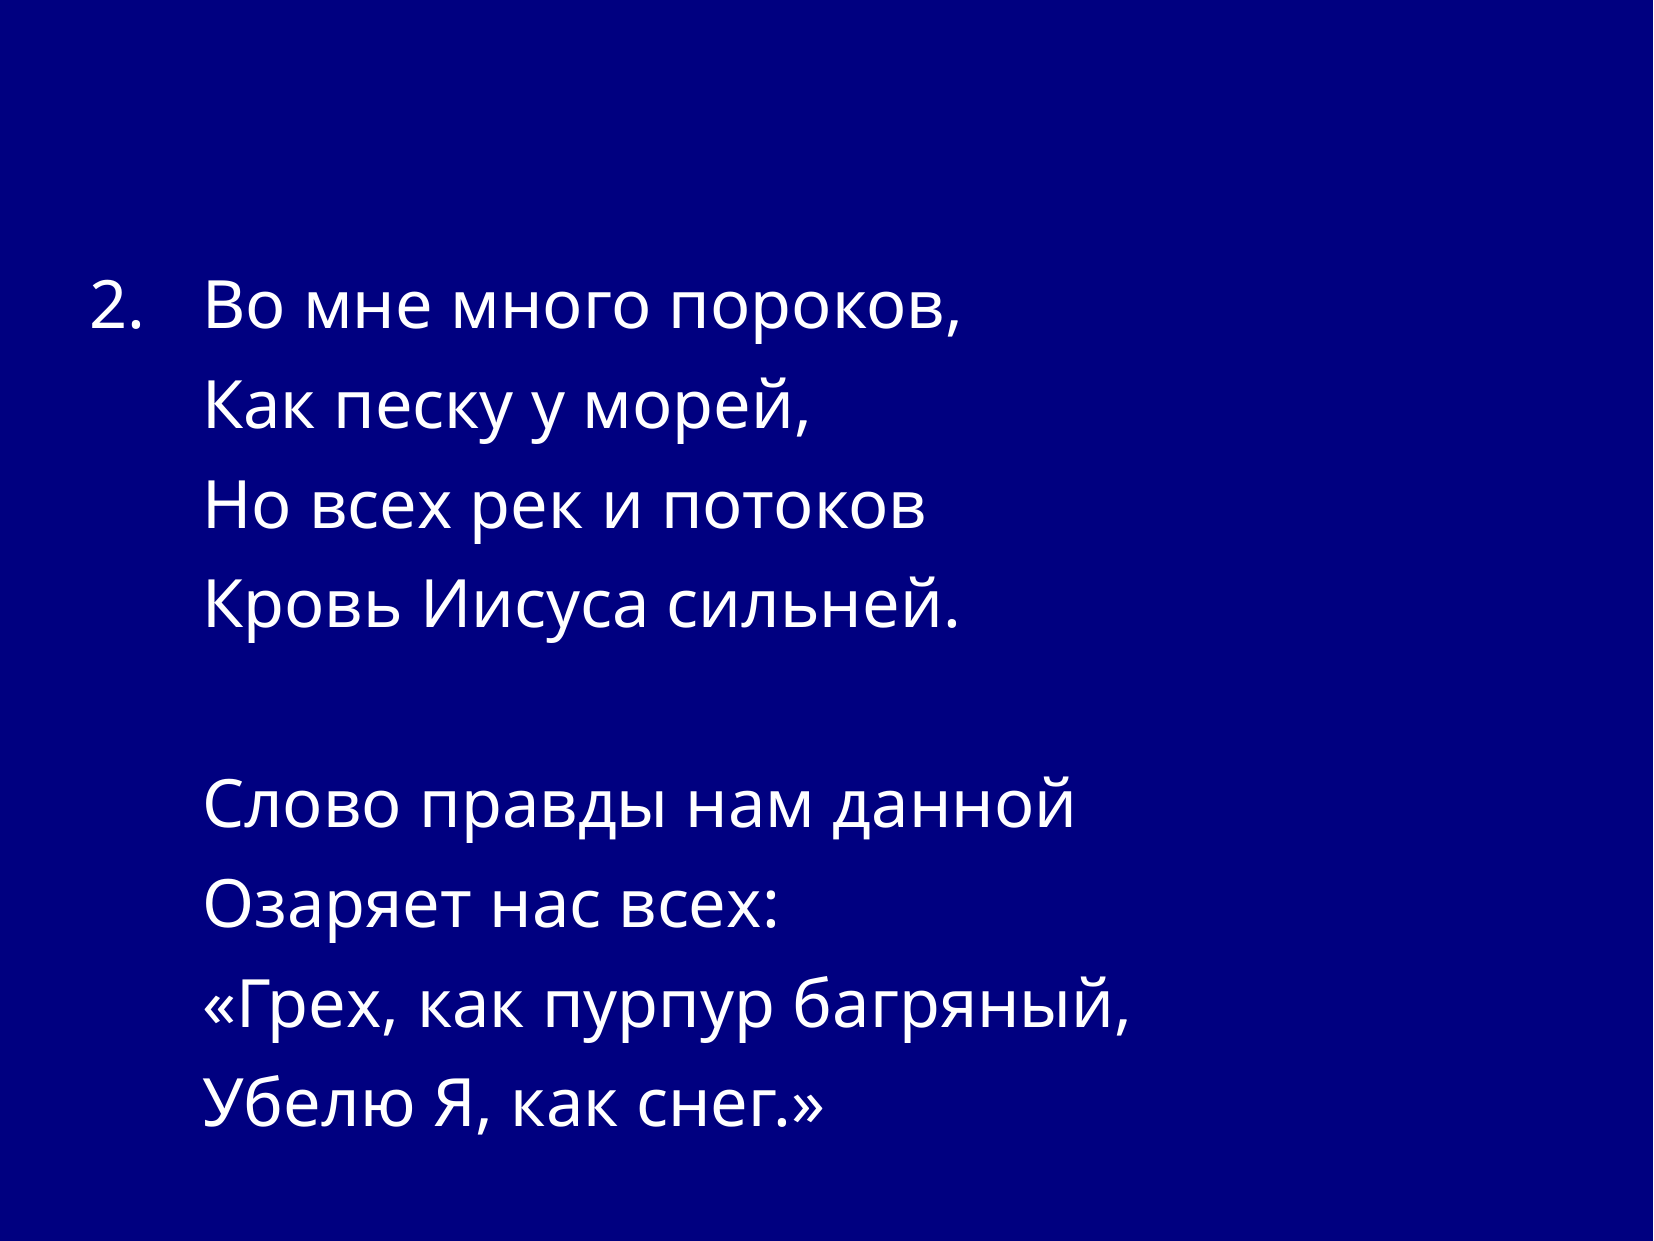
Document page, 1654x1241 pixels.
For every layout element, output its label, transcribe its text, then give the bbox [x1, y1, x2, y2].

text_box 2. Во мне много пороков, Как песку у морей, Но всех рек и потоков Кровь Иисуса сильней. Слово правды нам данной Озаряет нас всех: «Грех, как пурпур багряный, Убелю Я, как снег.» [75, 150, 1576, 1163]
